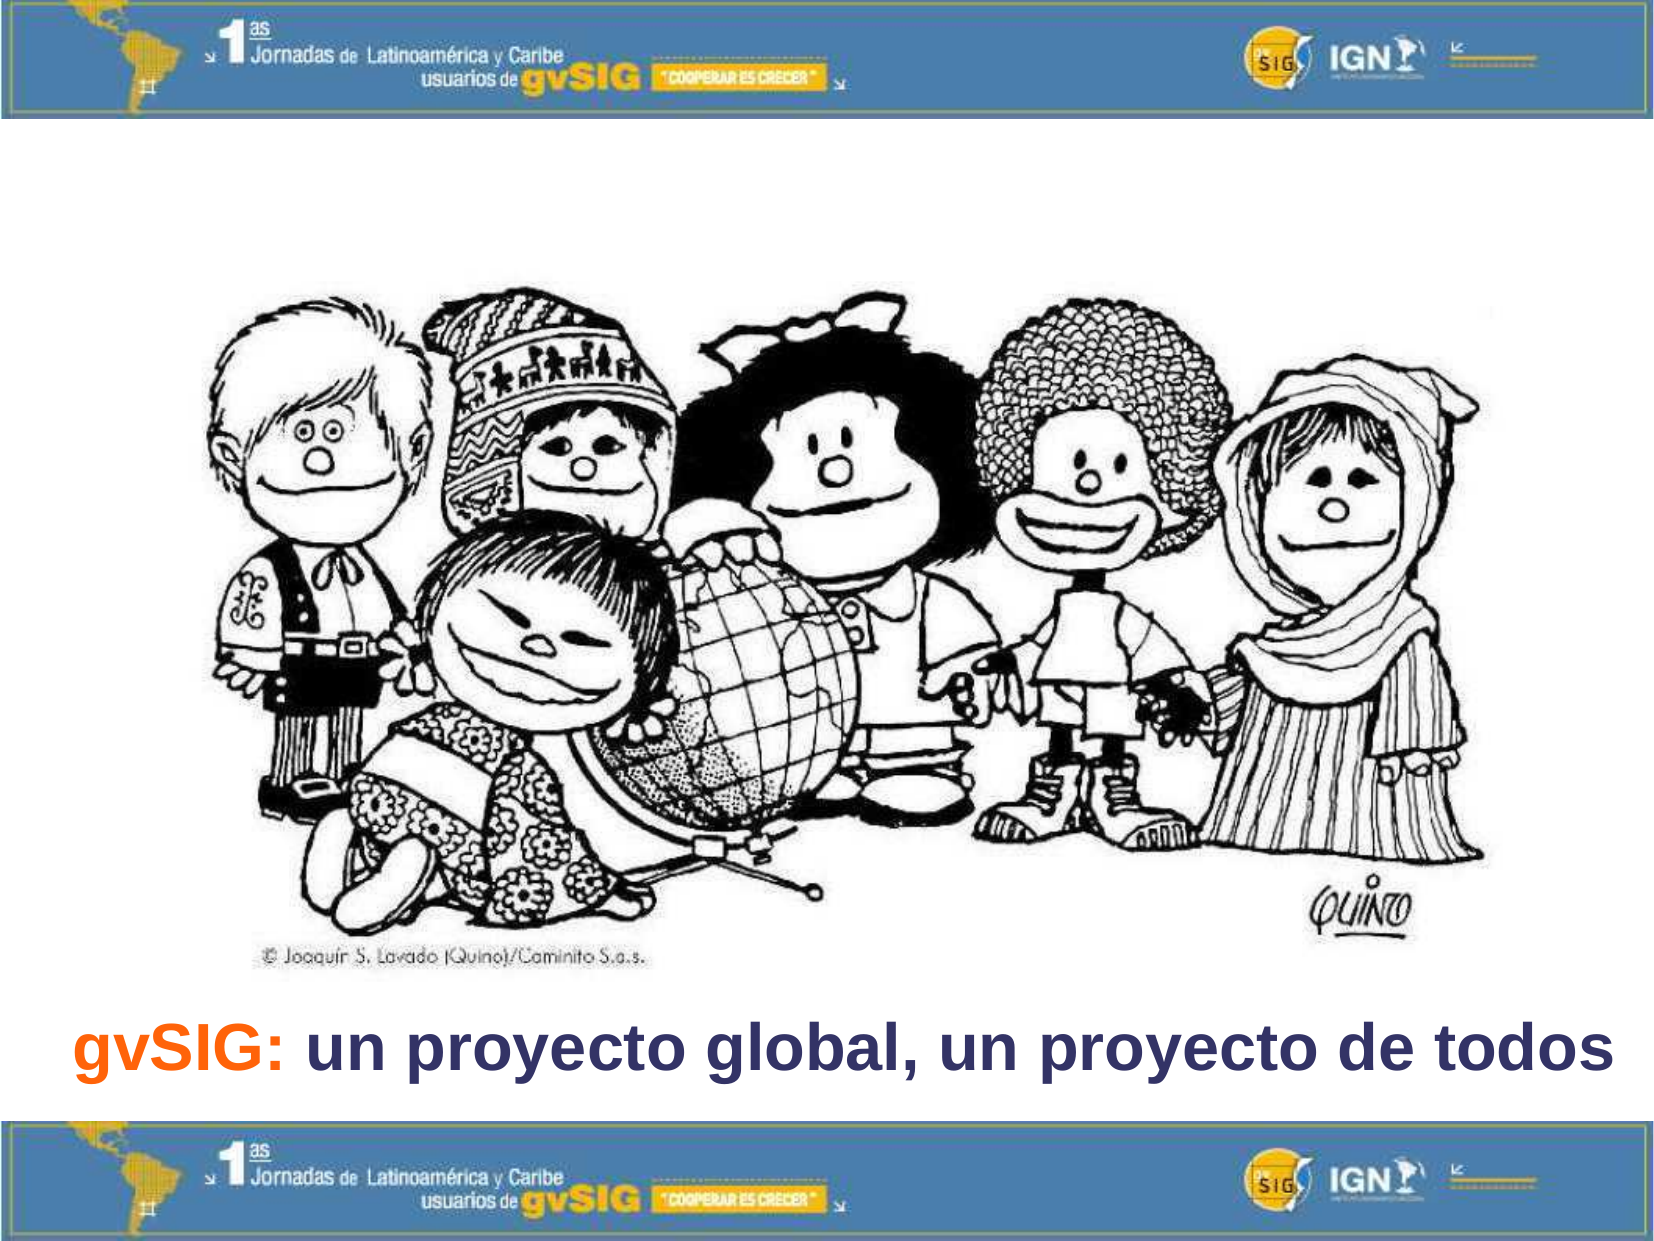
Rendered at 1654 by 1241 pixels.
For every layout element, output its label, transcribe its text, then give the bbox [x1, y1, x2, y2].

text_box gvSIG: un proyecto global, un proyecto de todos [64, 988, 1625, 1107]
picture [0, 1121, 1654, 1241]
picture [177, 144, 1506, 988]
picture [0, 0, 1654, 119]
